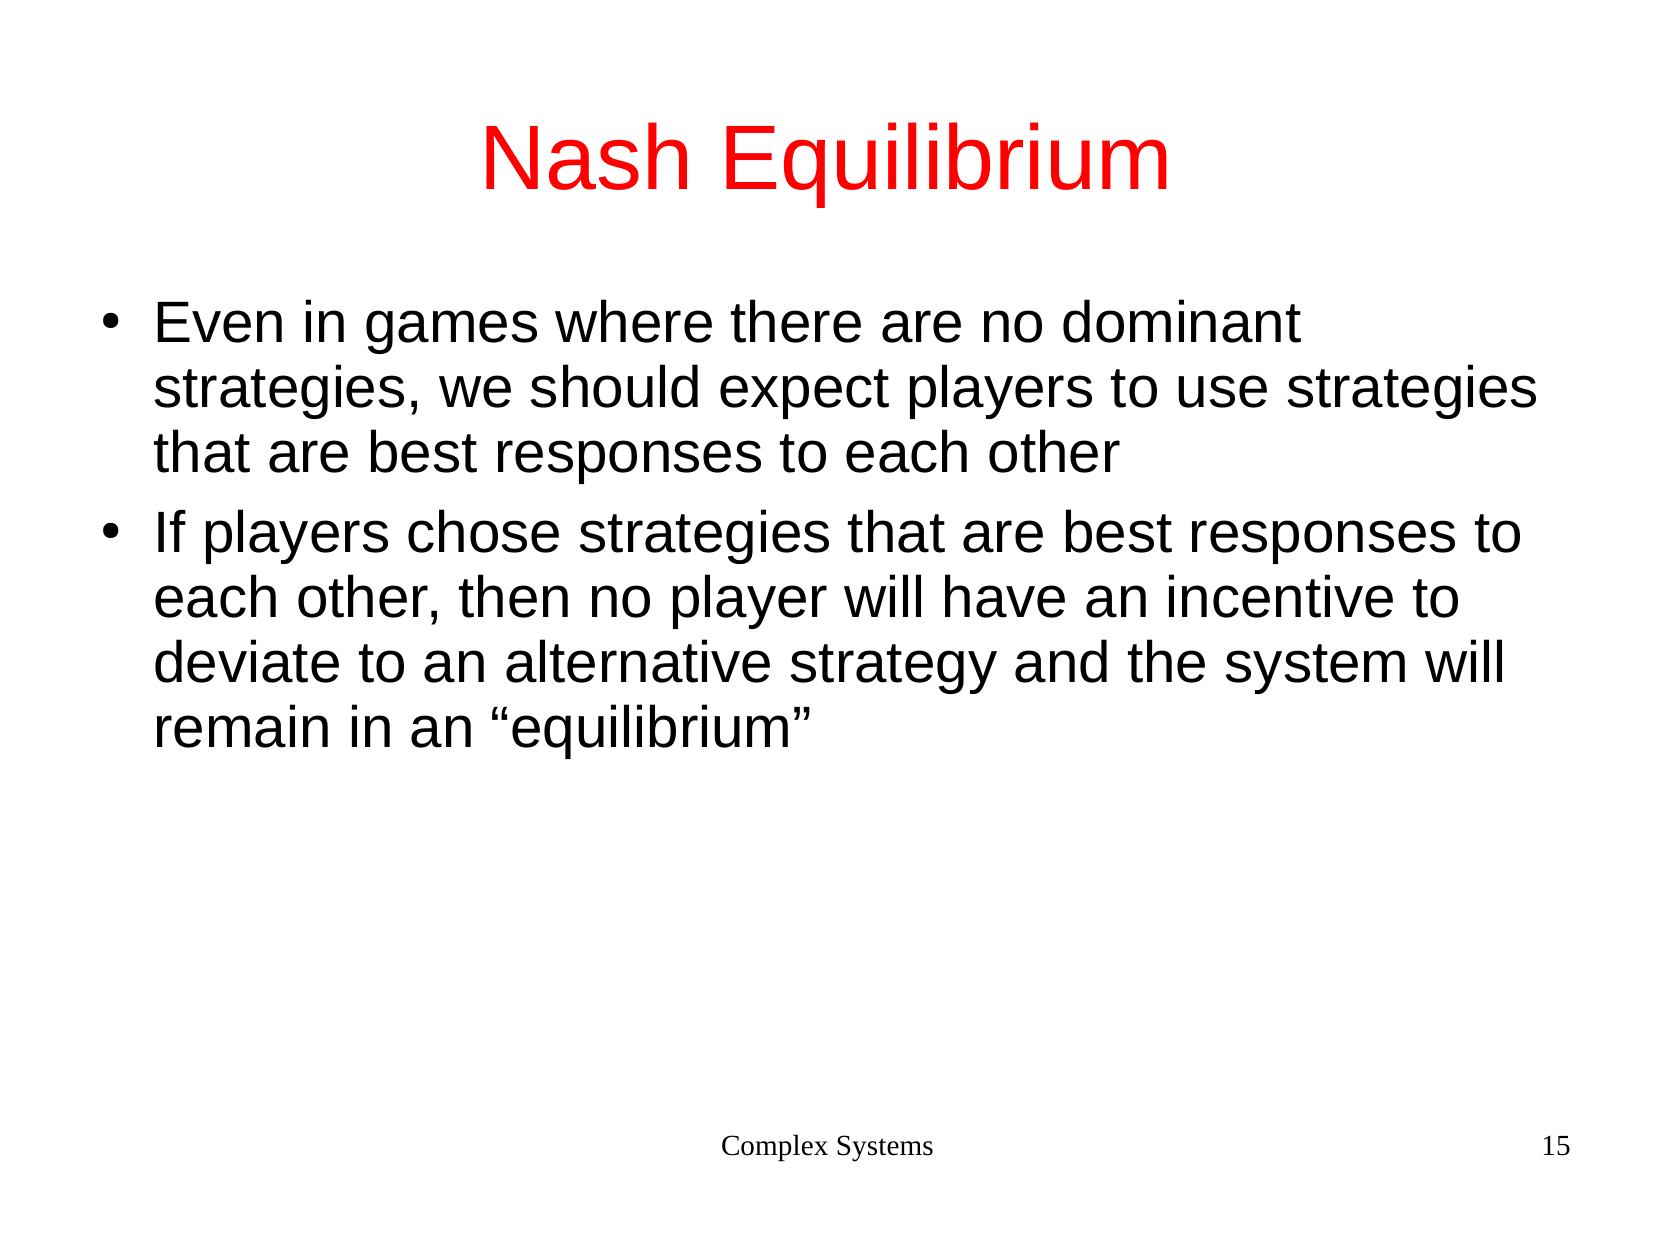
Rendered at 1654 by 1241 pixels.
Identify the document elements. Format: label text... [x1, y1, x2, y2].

title Nash Equilibrium [82, 49, 1571, 257]
list Even in games where there are no dominant strategies, we should expect players to use strategies that are best responses to each other If players chose strategies that are best responses to each other, then no player will have an incentive to deviate to an alternative strategy and the system will remain in an “equilibrium” [82, 290, 1571, 1109]
